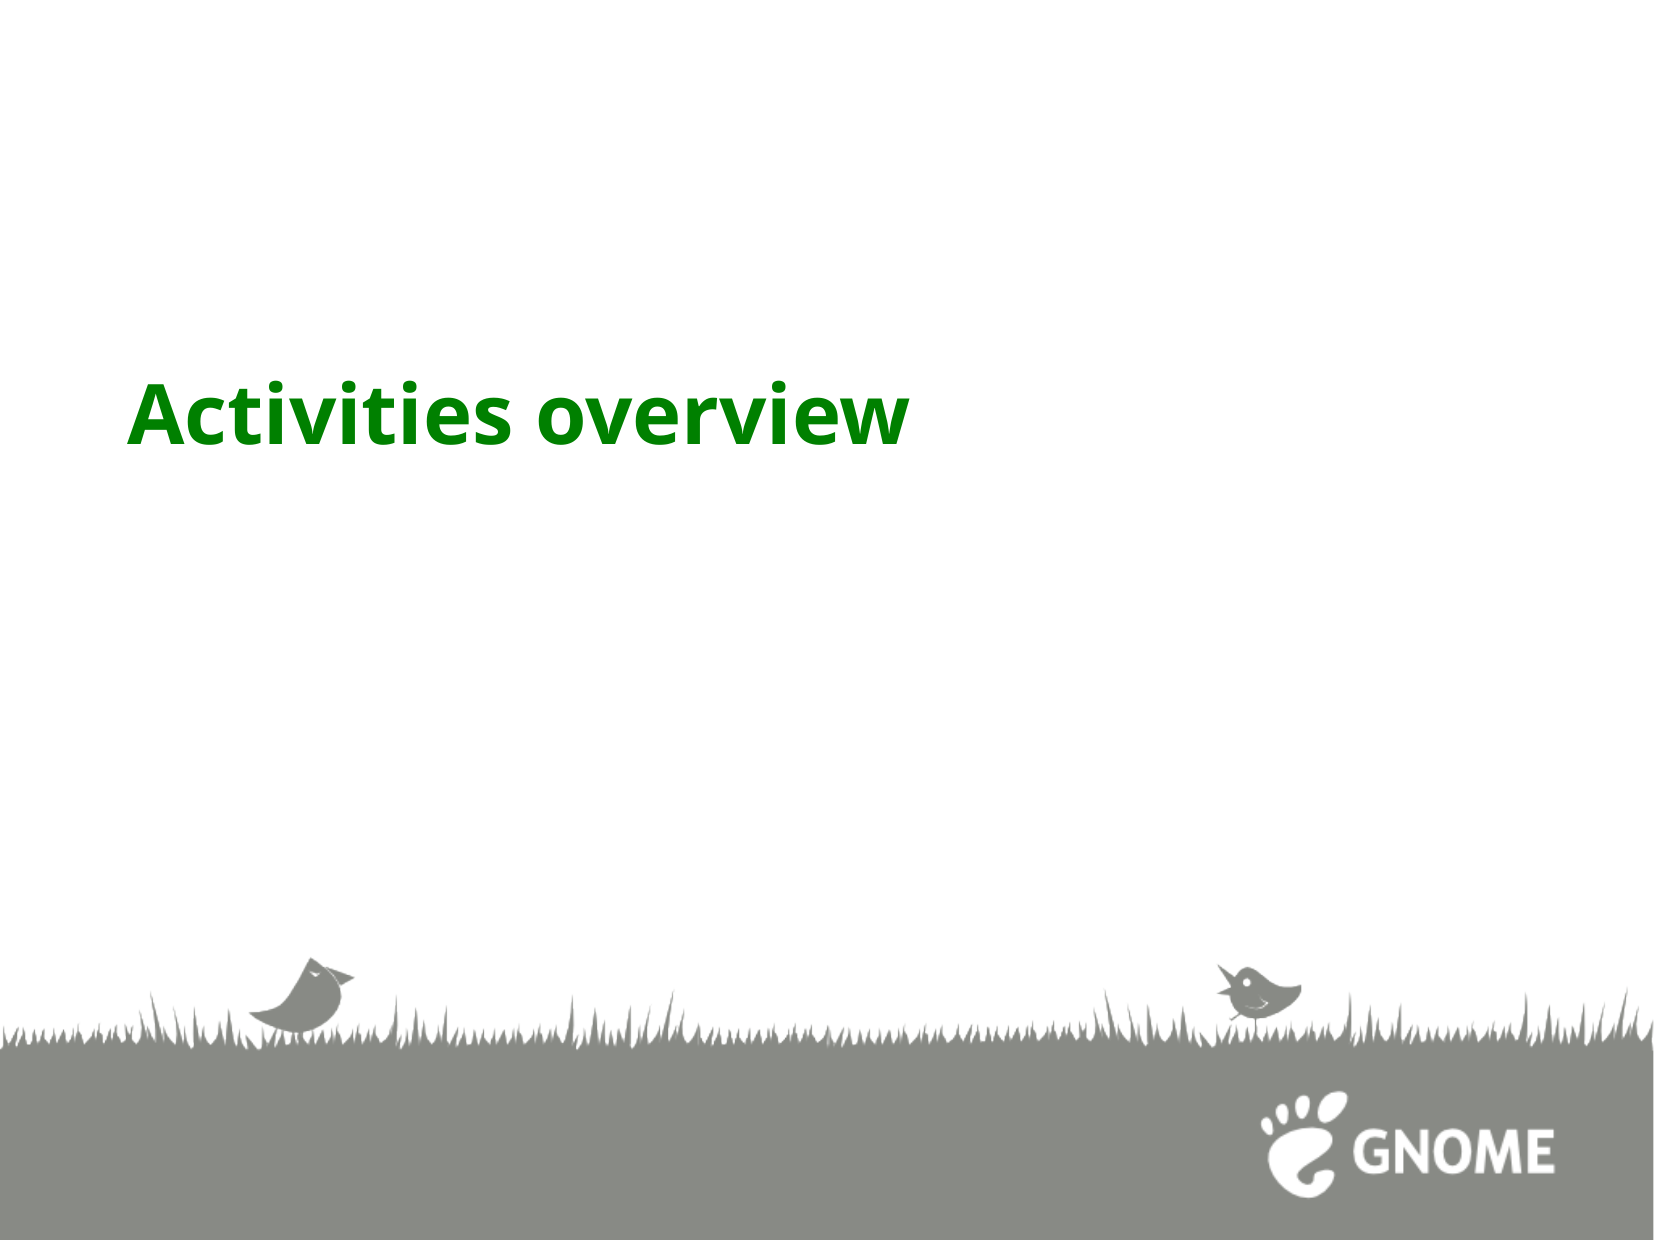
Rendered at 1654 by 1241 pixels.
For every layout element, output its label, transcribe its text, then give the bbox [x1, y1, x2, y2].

picture [0, 0, 1654, 1241]
text_box Activities overview [112, 348, 1276, 476]
